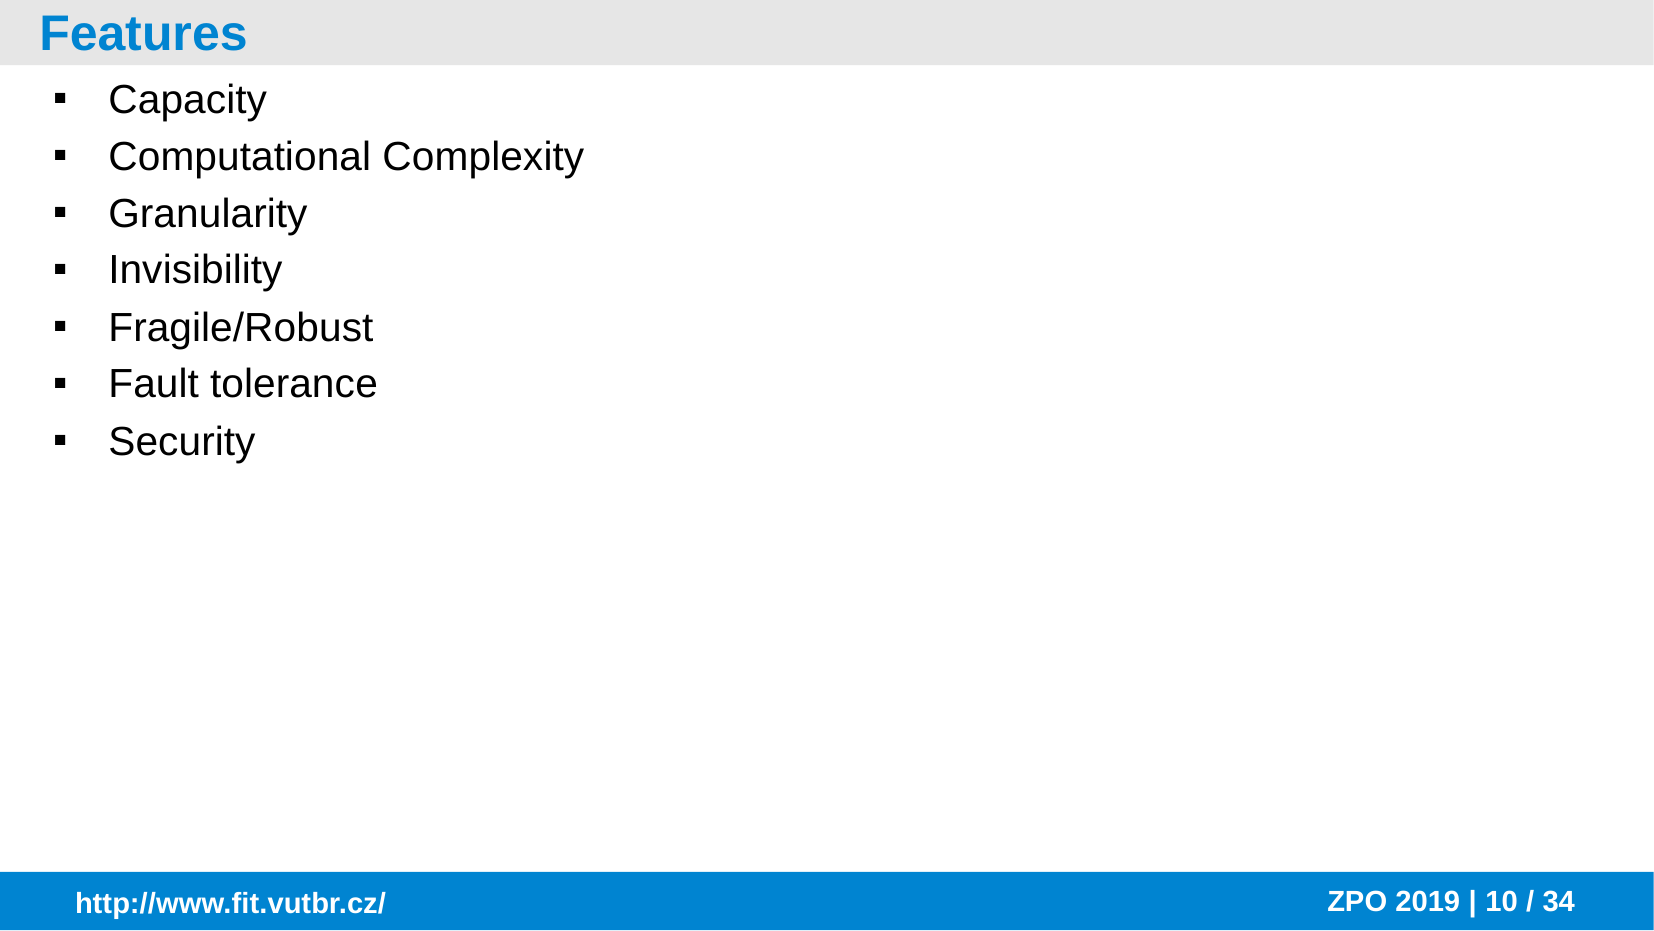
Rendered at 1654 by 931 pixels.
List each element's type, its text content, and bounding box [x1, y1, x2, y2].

title Features [39, 4, 1615, 61]
list Capacity Computational Complexity Granularity Invisibility Fragile/Robust Fault tolerance Security [37, 76, 1613, 844]
